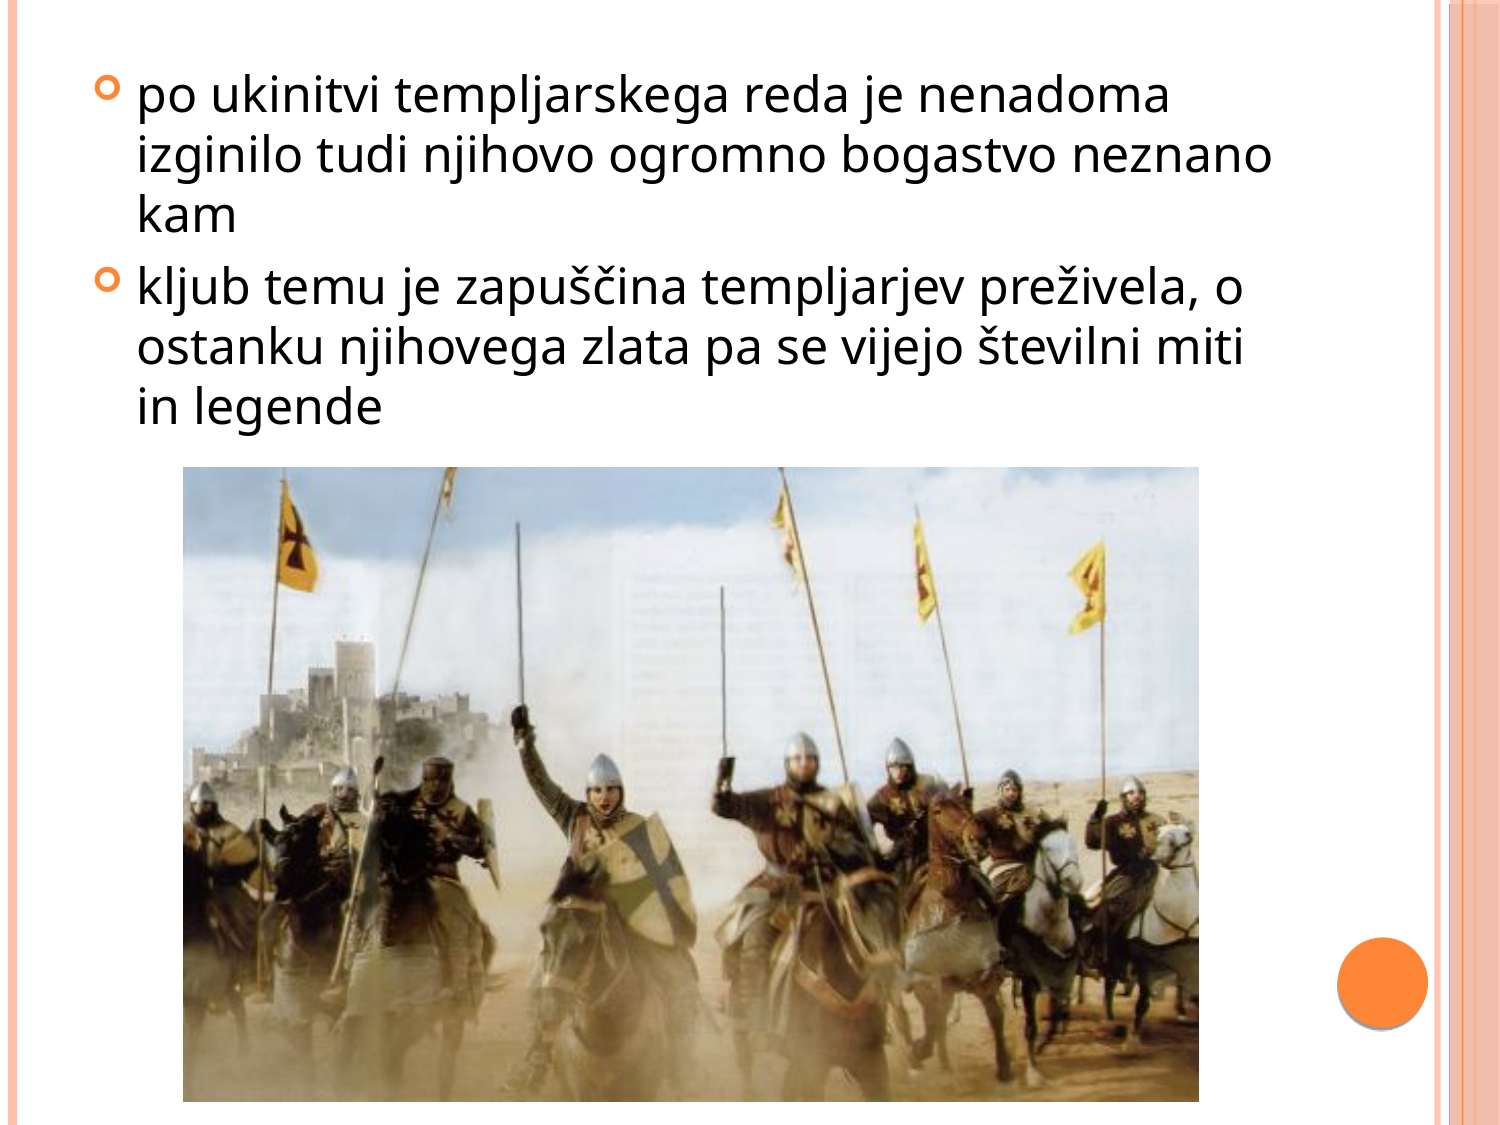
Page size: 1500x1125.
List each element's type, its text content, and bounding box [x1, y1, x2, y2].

picture [183, 467, 1199, 1102]
list po ukinitvi templjarskega reda je nenadoma izginilo tudi njihovo ogromno bogastvo neznano kam kljub temu je zapuščina templjarjev preživela, o ostanku njihovega zlata pa se vijejo številni miti in legende [76, 54, 1302, 855]
